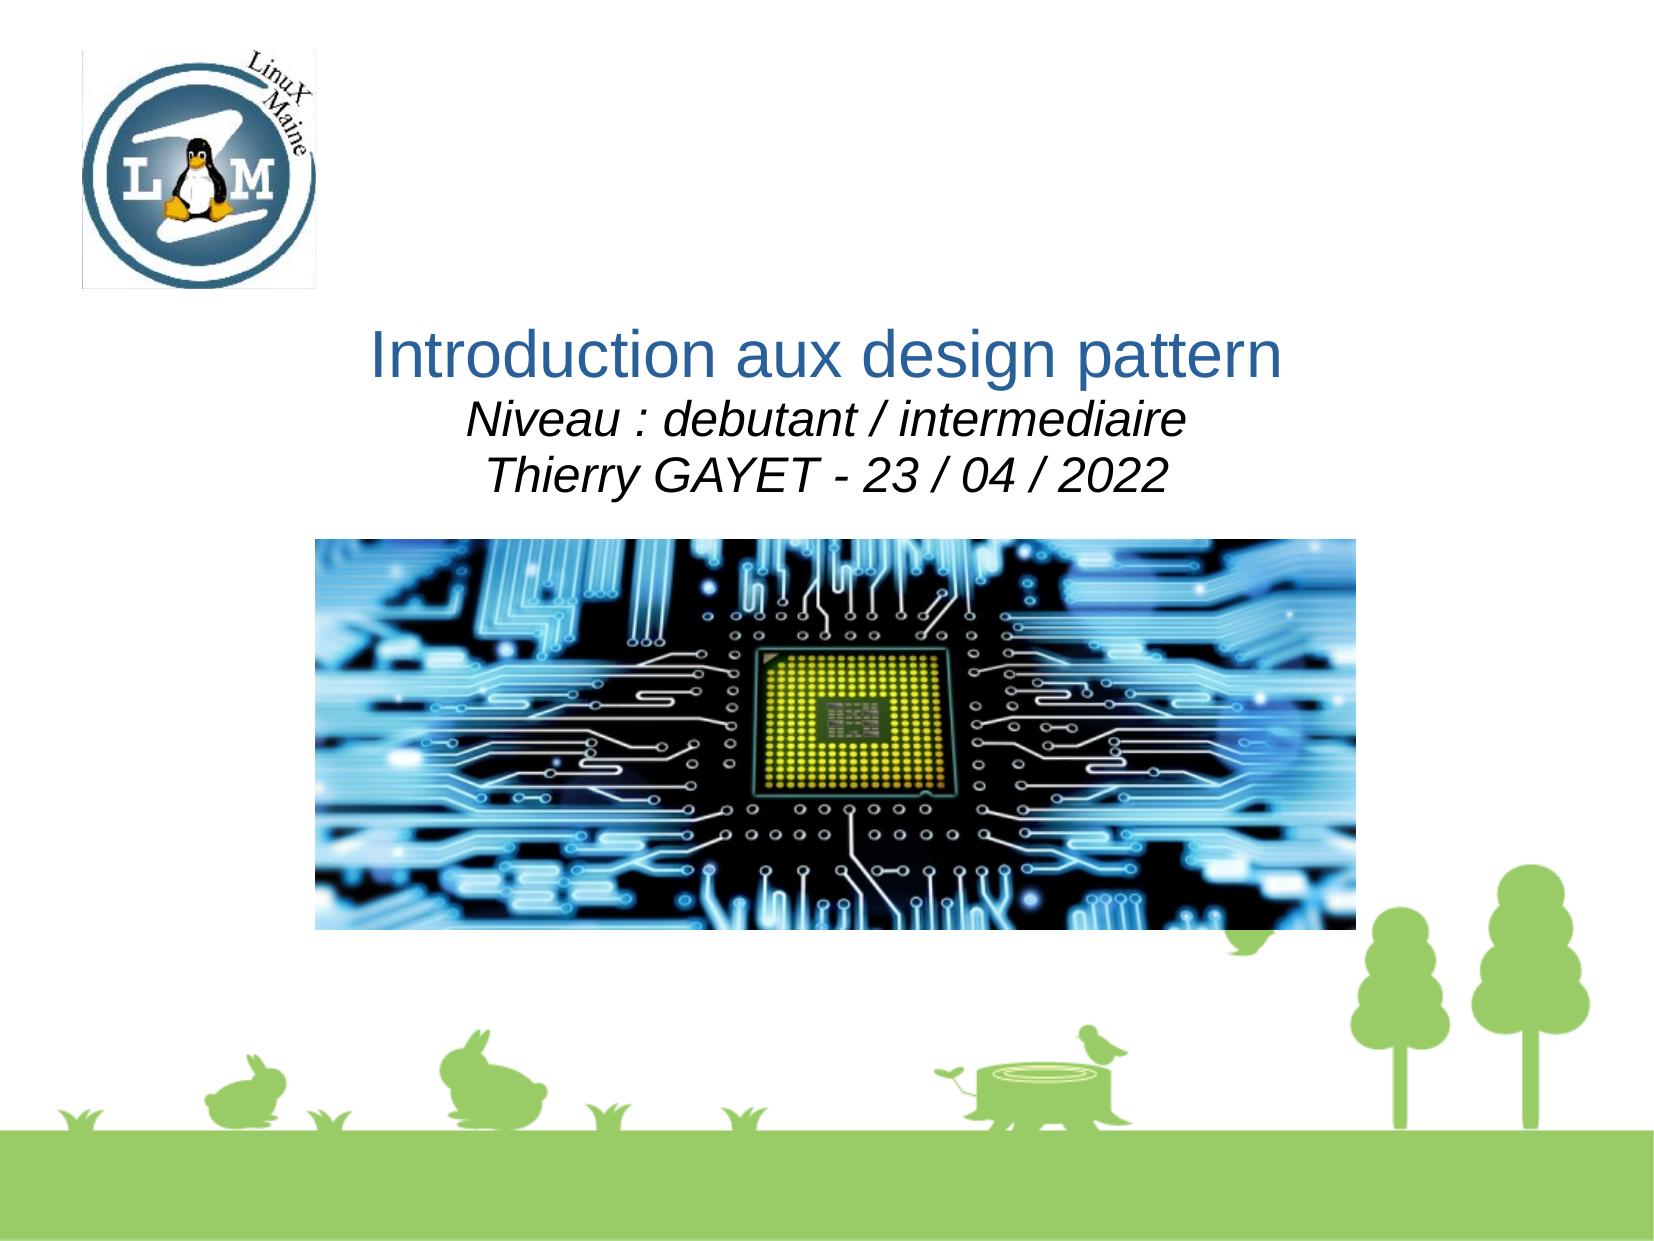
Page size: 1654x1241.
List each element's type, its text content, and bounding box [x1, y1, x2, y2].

picture [0, 0, 1654, 1241]
subtitle Introduction aux design pattern Niveau : debutant / intermediaire Thierry GAYET - 23 / 04 / 2022 [82, 240, 1571, 580]
